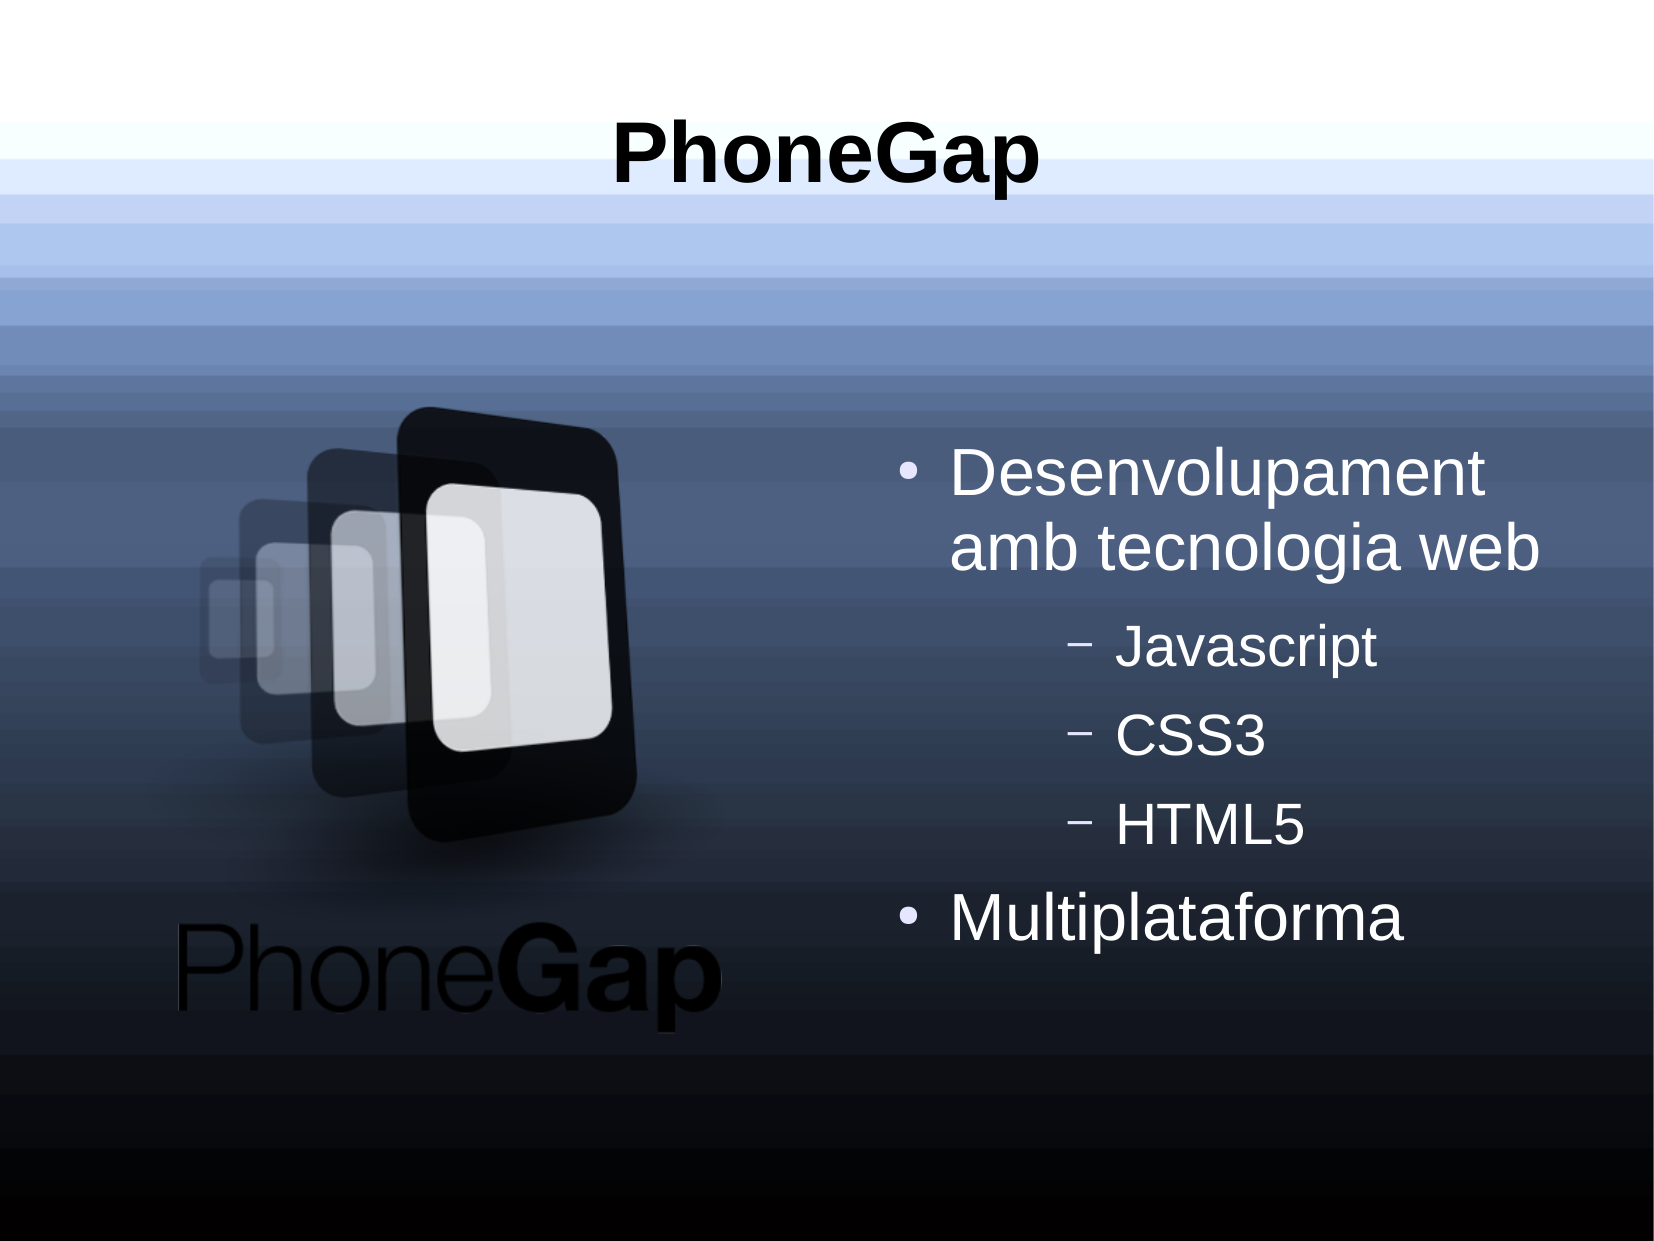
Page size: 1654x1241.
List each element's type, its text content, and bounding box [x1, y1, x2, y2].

title PhoneGap [82, 49, 1571, 257]
list Desenvolupament amb tecnologia web Javascript CSS3 HTML5 Multiplataforma [878, 435, 1606, 1006]
picture [0, 0, 1654, 1241]
